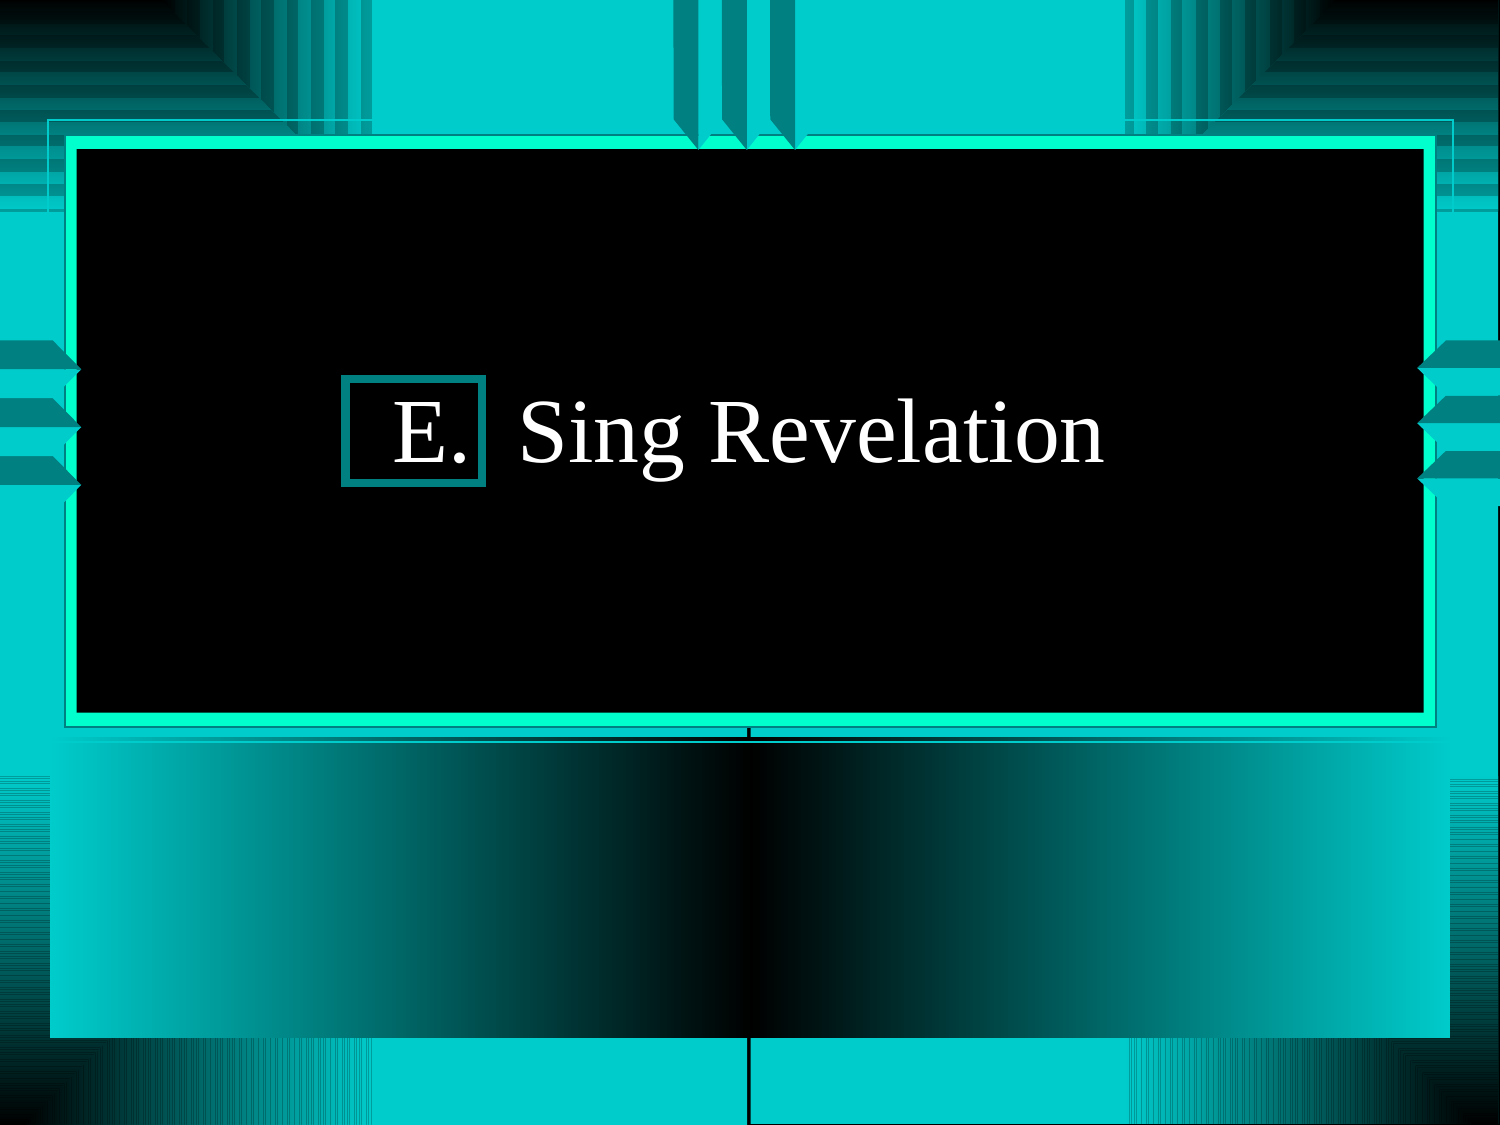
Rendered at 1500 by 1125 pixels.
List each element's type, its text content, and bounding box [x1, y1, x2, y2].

title E. Sing Revelation [112, 337, 1388, 526]
